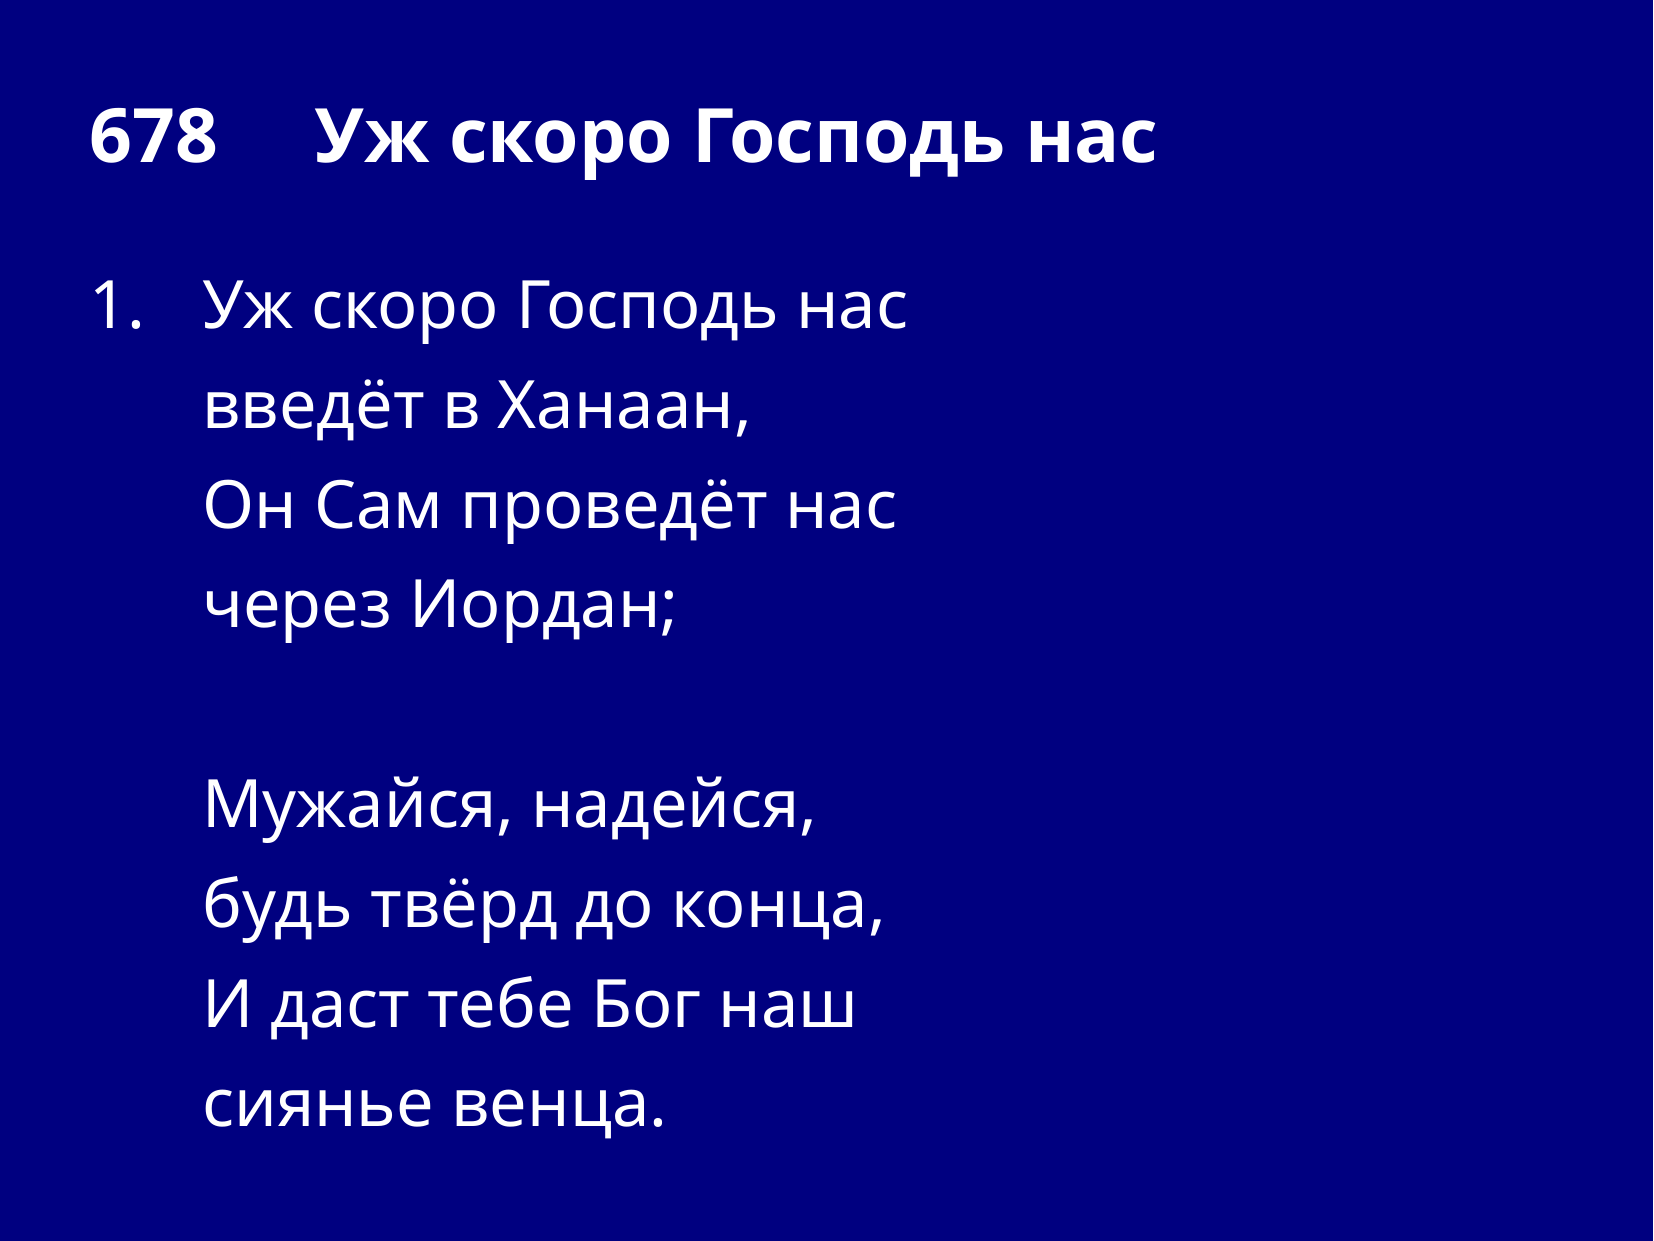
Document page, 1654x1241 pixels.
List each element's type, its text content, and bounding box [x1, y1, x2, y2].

text_box 678 Уж скоро Господь нас [75, 75, 1576, 188]
text_box 1. Уж скоро Господь нас введёт в Ханаан, Он Сам проведёт нас через Иордан; Мужайся, надейся, будь твёрд до конца, И даст тебе Бог наш сиянье венца. [75, 188, 1576, 1163]
